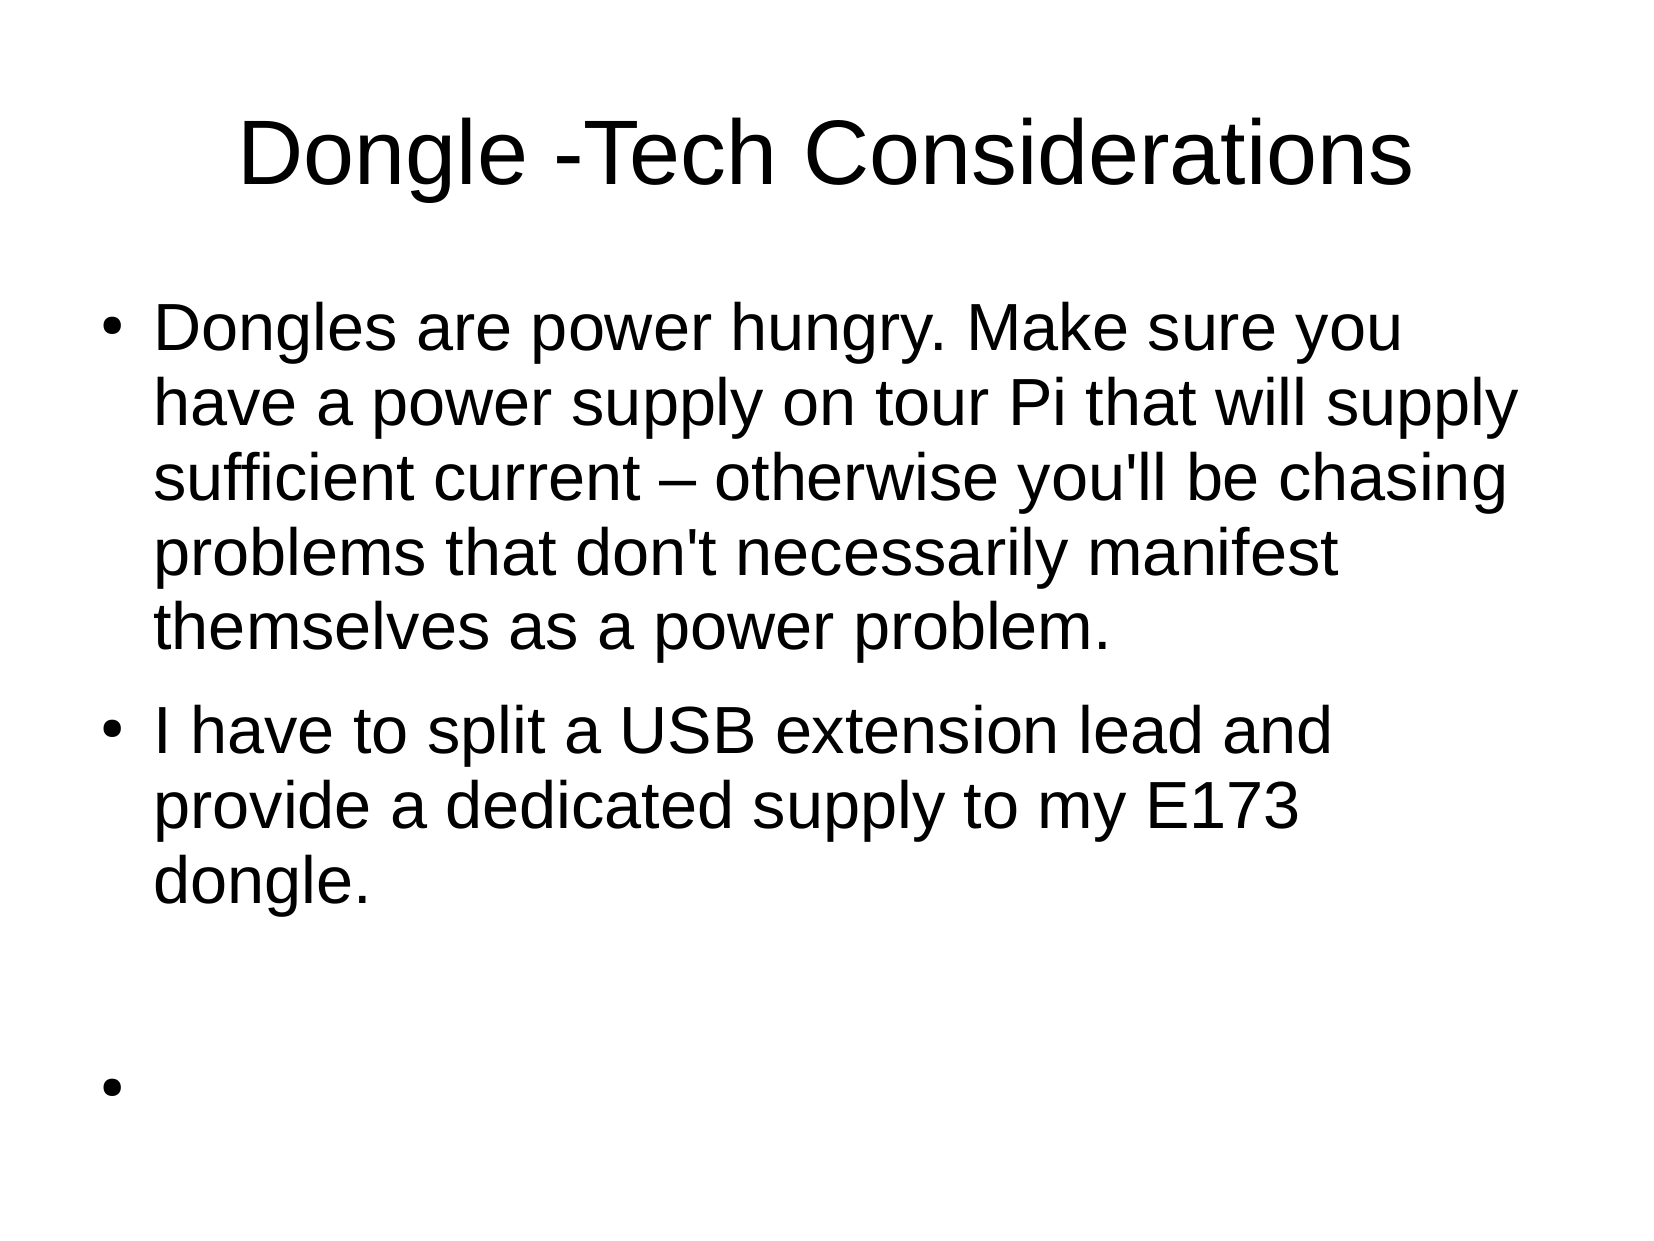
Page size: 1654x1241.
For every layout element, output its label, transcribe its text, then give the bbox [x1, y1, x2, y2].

list Dongles are power hungry. Make sure you have a power supply on tour Pi that will supply sufficient current – otherwise you'll be chasing problems that don't necessarily manifest themselves as a power problem. I have to split a USB extension lead and provide a dedicated supply to my E173 dongle. [82, 290, 1538, 1010]
title Dongle -Tech Considerations [82, 49, 1571, 257]
